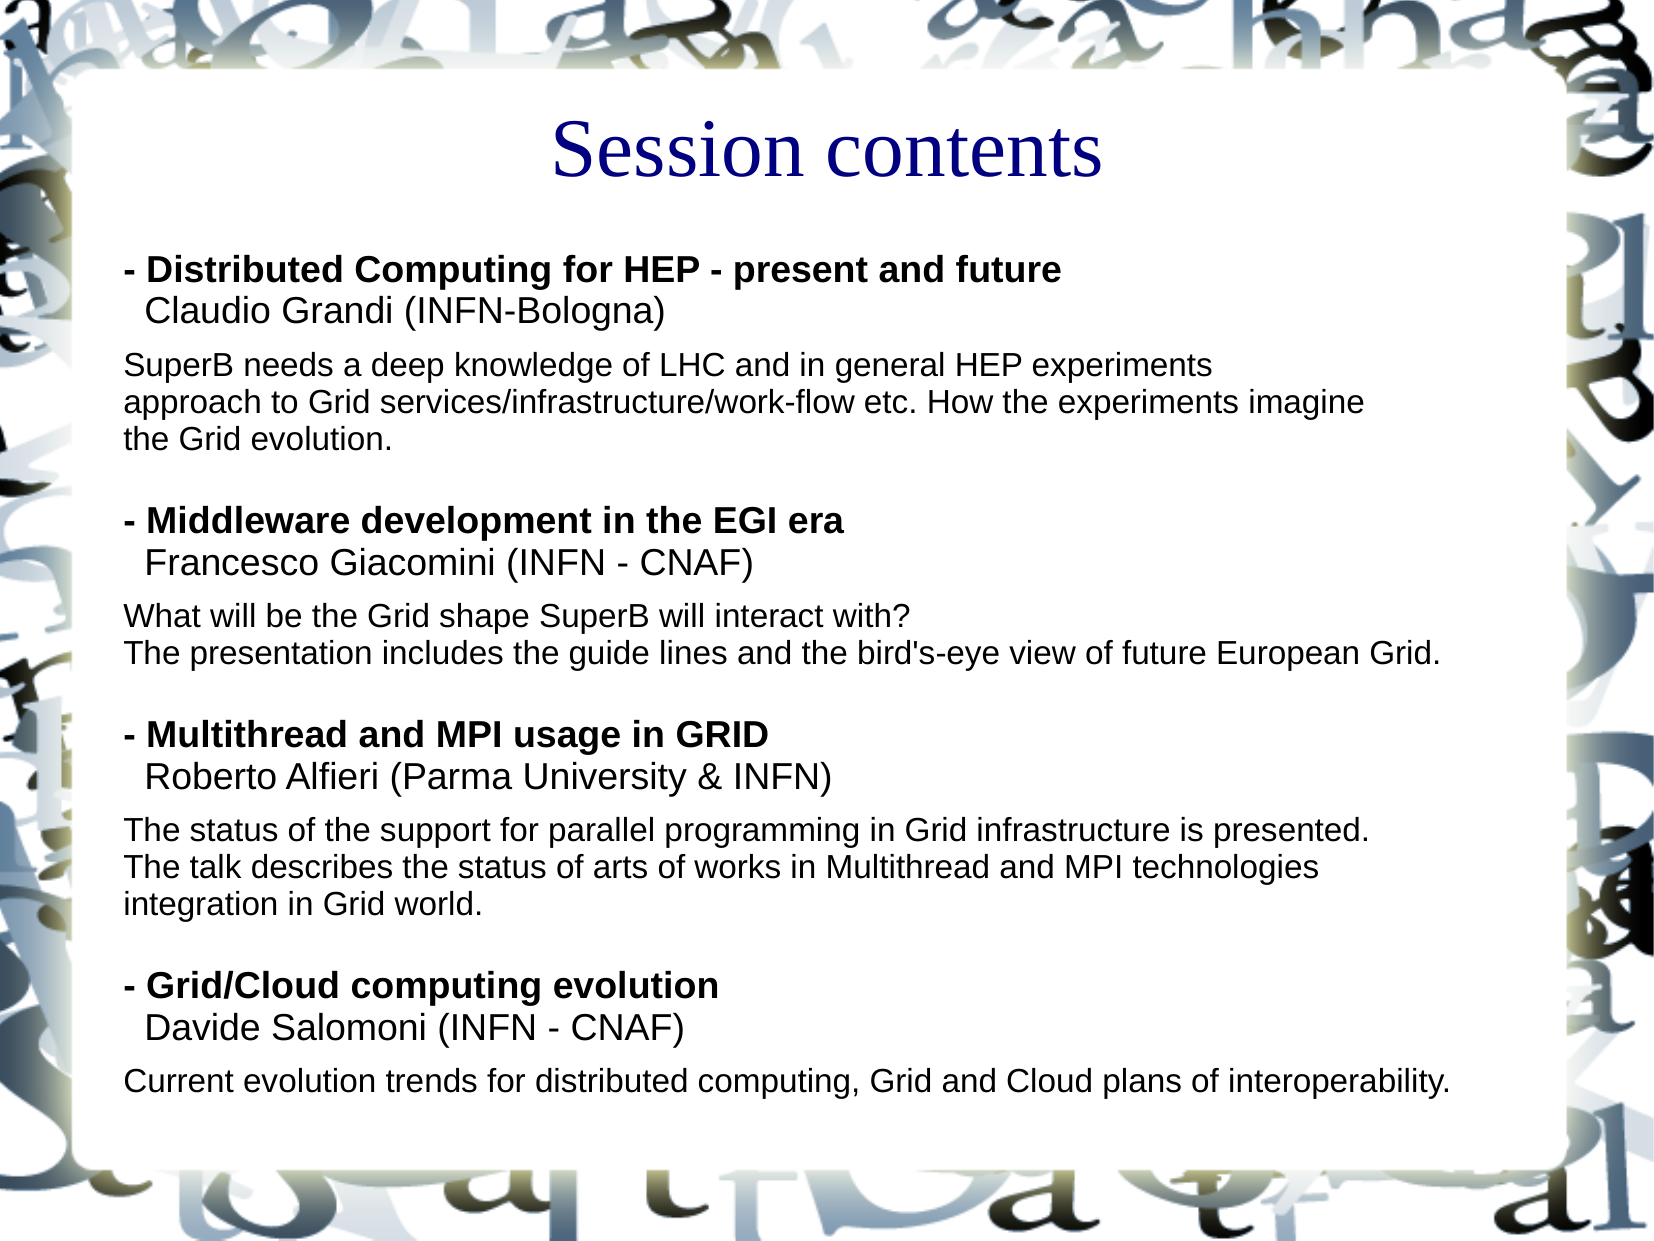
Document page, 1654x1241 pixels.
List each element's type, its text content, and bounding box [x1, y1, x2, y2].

text_box Session contents [535, 94, 1118, 202]
text_box - Distributed Computing for HEP - present and future Claudio Grandi (INFN-Bologna) SuperB needs a deep knowledge of LHC and in general HEP experiments approach to Grid services/infrastructure/work-flow etc. How the experiments imagine the Grid evolution. - Middleware development in the EGI era Francesco Giacomini (INFN - CNAF) What will be the Grid shape SuperB will interact with? The presentation includes the guide lines and the bird's-eye view of future European Grid. - Multithread and MPI usage in GRID Roberto Alfieri (Parma University & INFN) The status of the support for parallel programming in Grid infrastructure is presented. The talk describes the status of arts of works in Multithread and MPI technologies integration in Grid world. - Grid/Cloud computing evolution Davide Salomoni (INFN - CNAF) Current evolution trends for distributed computing, Grid and Cloud plans of interoperability. [108, 240, 1552, 1149]
picture [0, 0, 1654, 1241]
